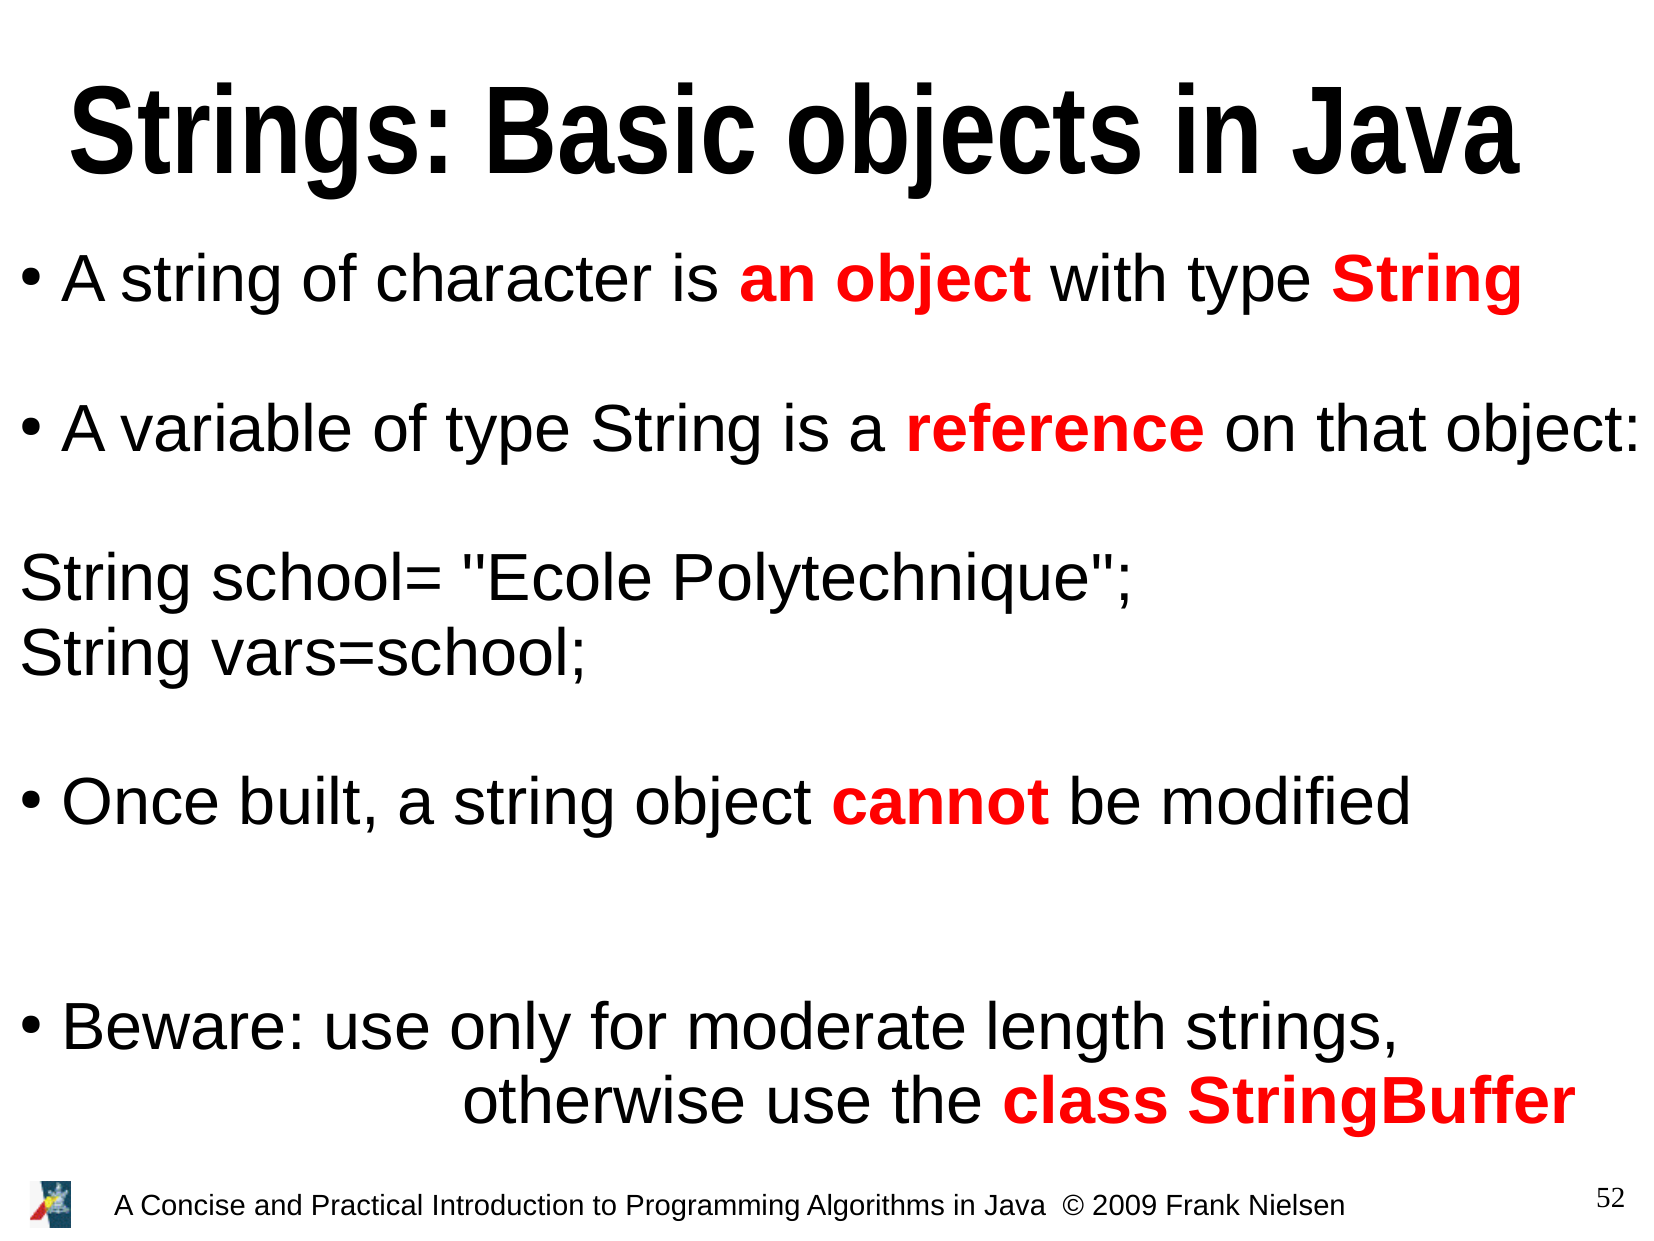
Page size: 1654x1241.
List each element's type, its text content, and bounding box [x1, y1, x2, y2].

picture [29, 1181, 71, 1228]
text_box Strings: Basic objects in Java [54, 49, 1536, 207]
text_box A string of character is an object with type String A variable of type String is a reference on that object: String school= ''Ecole Polytechnique''; String vars=school; Once built, a string object cannot be modified Beware: use only for moderate length strings, otherwise use the class StringBuffer [4, 233, 1654, 1146]
